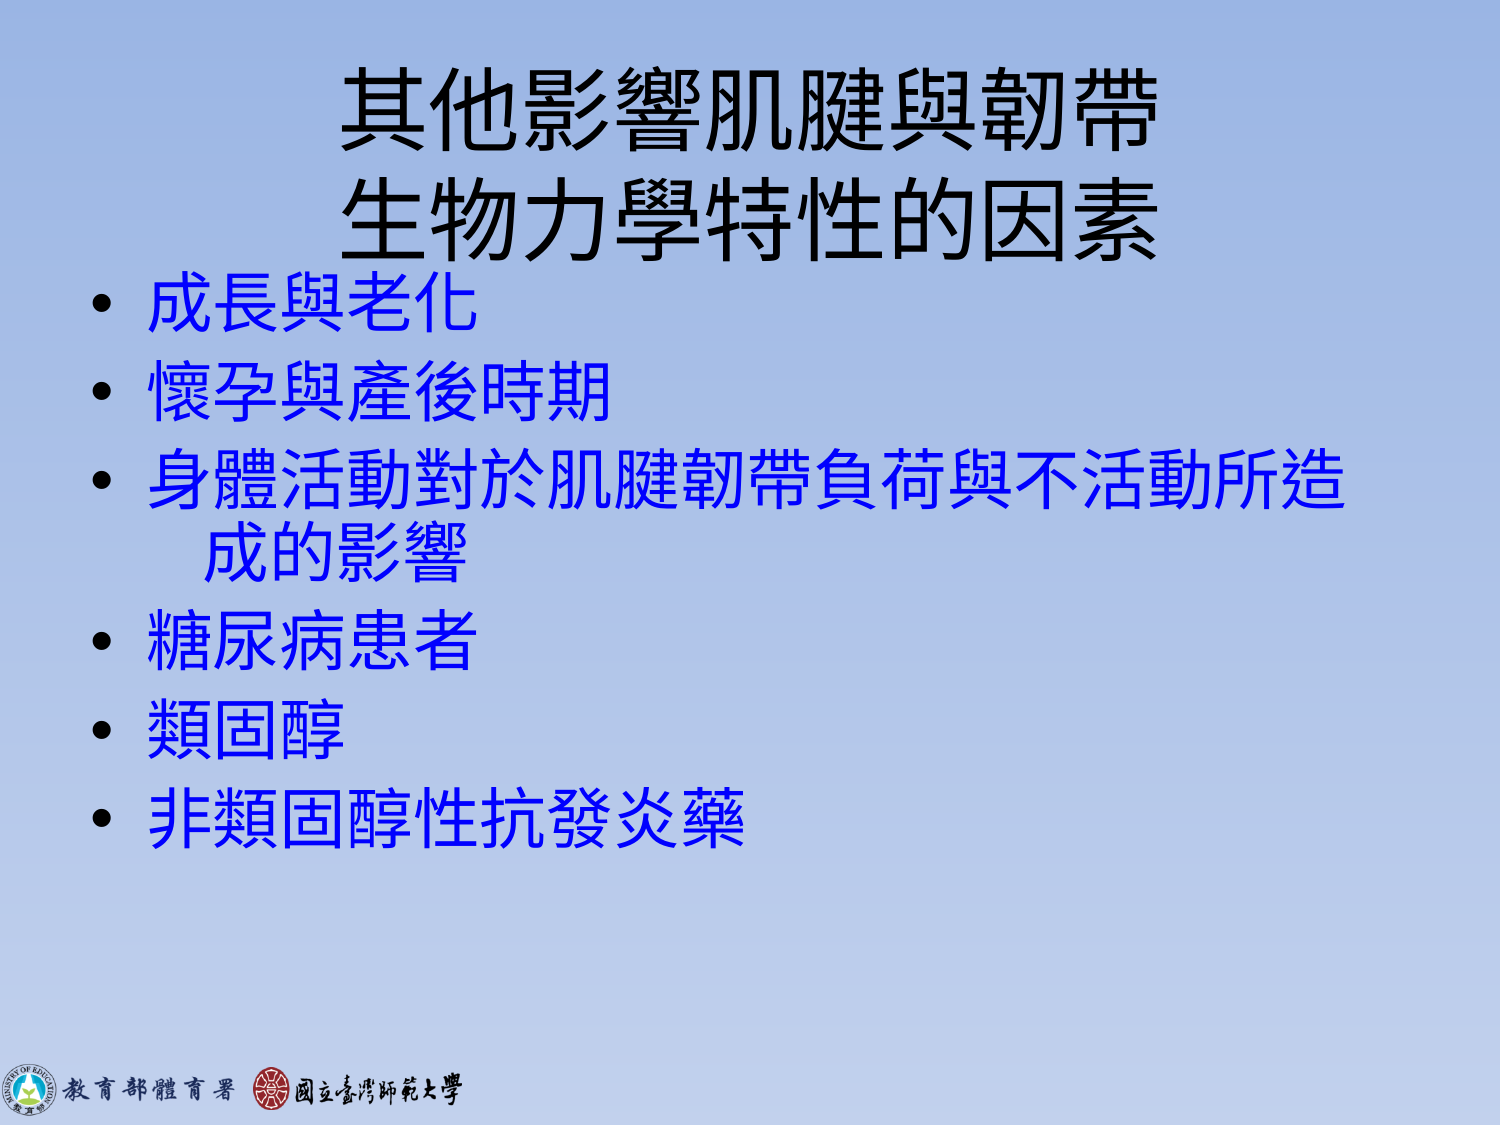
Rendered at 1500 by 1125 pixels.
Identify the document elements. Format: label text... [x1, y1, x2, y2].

title 其他影響肌腱與韌帶 生物力學特性的因素 [75, 45, 1426, 233]
list 成長與老化 懷孕與產後時期 身體活動對於肌腱韌帶負荷與不活動所造成的影響 糖尿病患者 類固醇 非類固醇性抗發炎藥 [75, 262, 1426, 1005]
